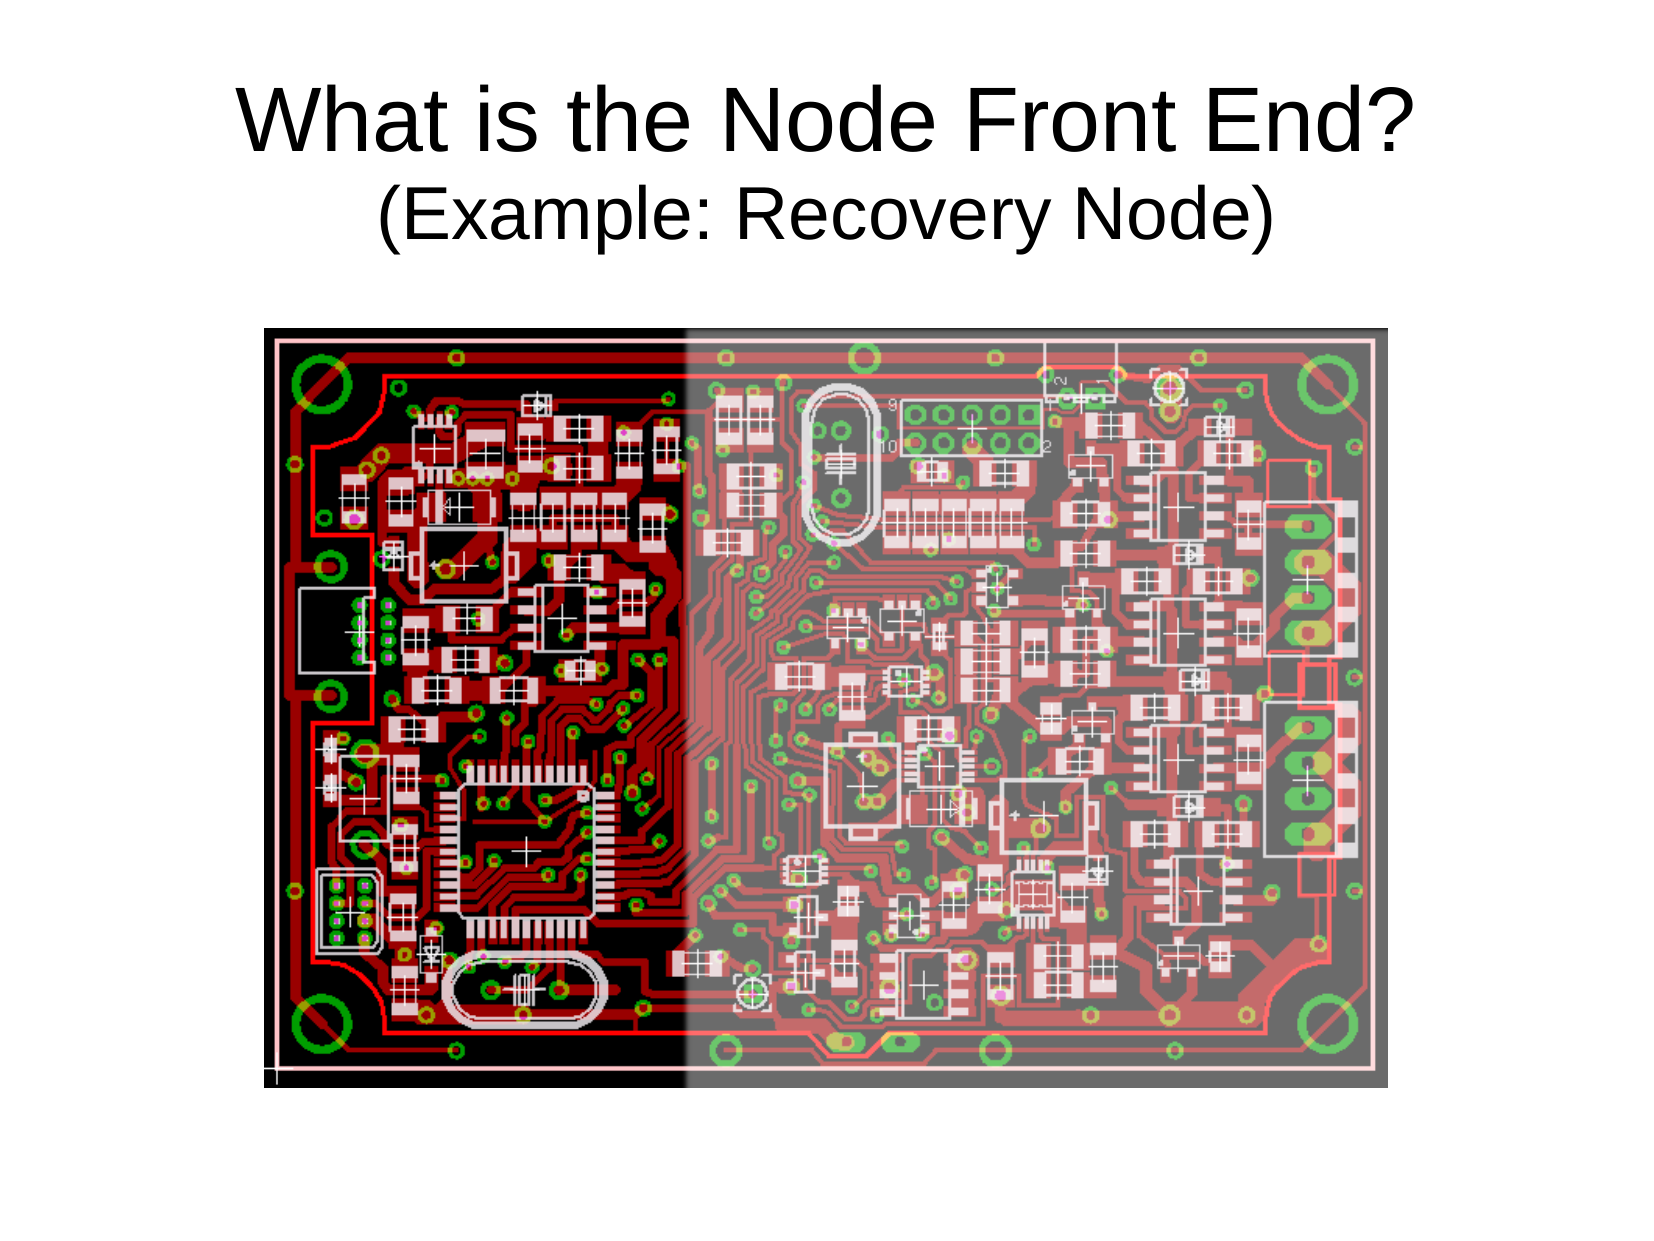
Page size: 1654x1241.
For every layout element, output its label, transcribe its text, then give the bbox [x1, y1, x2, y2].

title What is the Node Front End? (Example: Recovery Node) [82, 0, 1571, 290]
subtitle [82, 290, 1571, 1109]
picture [264, 328, 1388, 1088]
